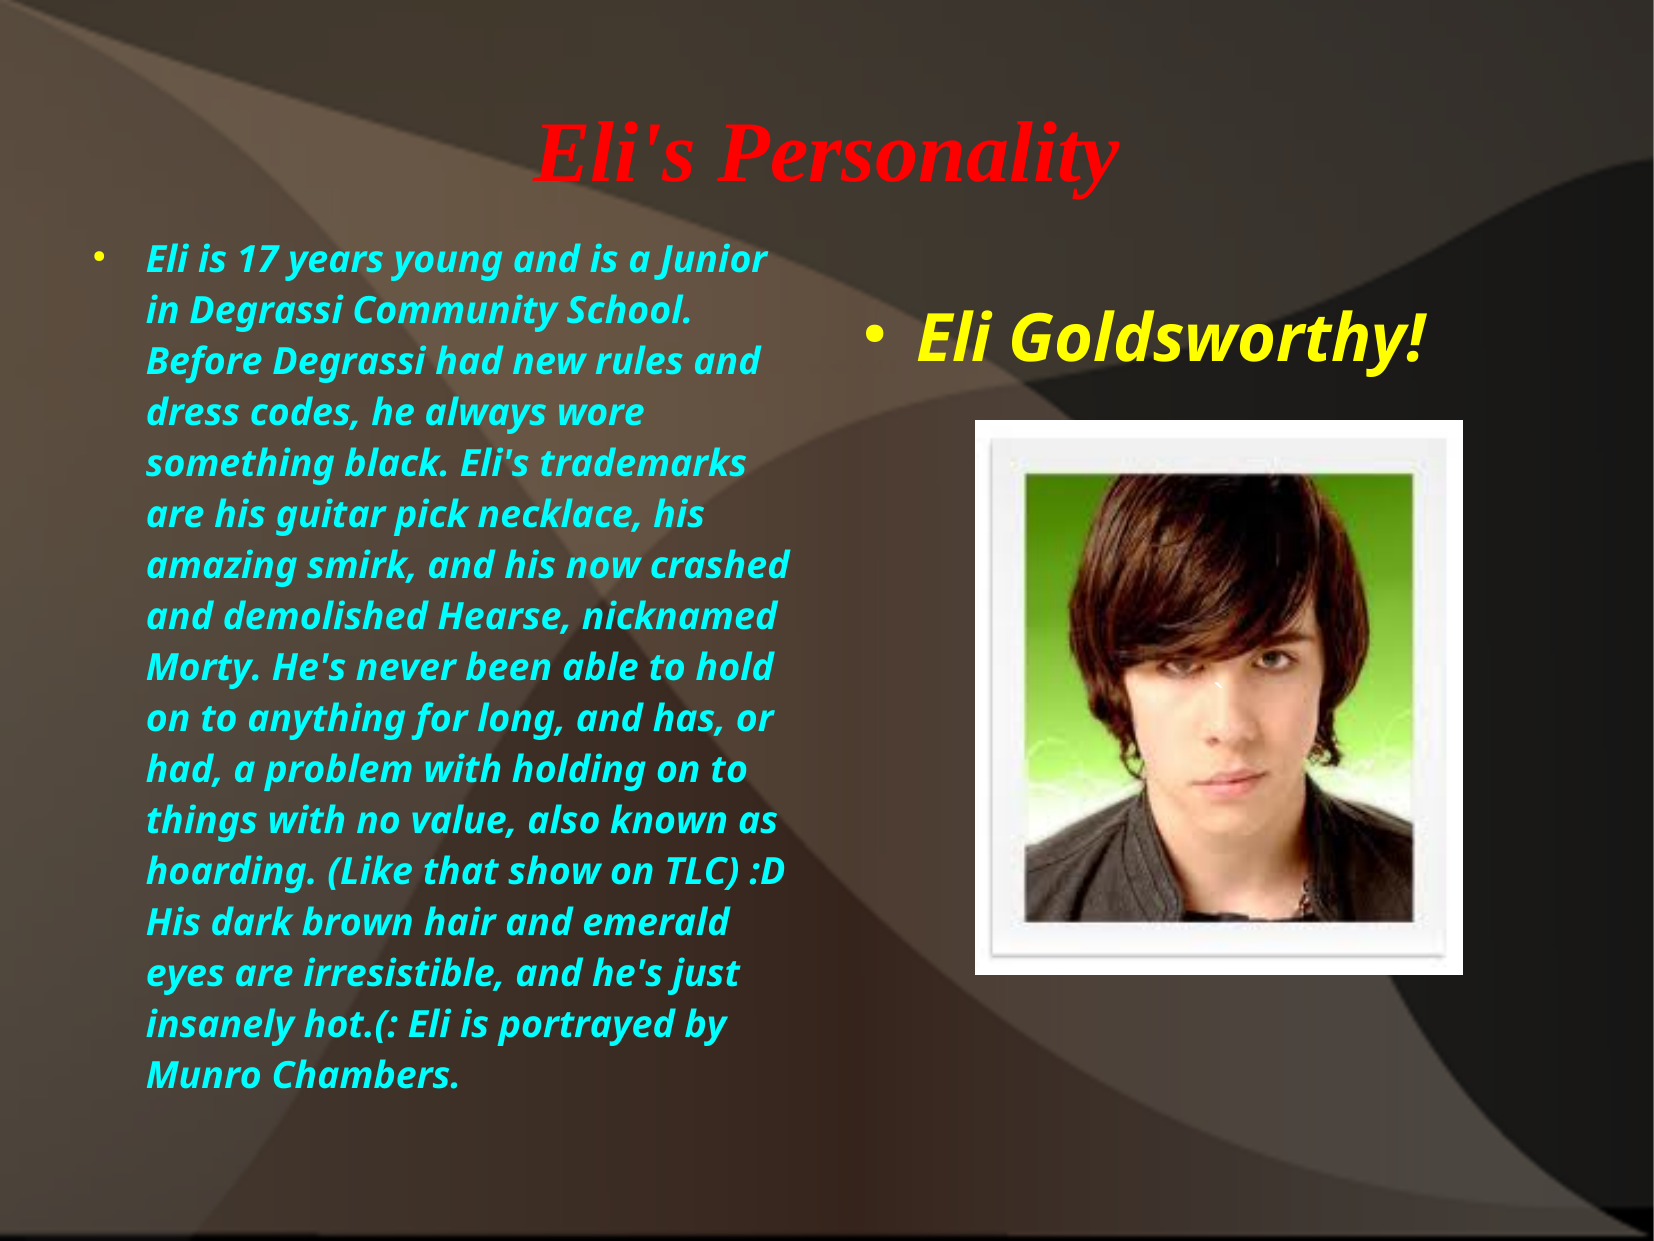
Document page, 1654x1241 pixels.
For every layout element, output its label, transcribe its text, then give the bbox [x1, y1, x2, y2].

title Eli's Personality [82, 49, 1571, 257]
list Eli Goldsworthy! [845, 290, 1572, 1109]
list Eli is 17 years young and is a Junior in Degrassi Community School. Before Degrassi had new rules and dress codes, he always wore something black. Eli's trademarks are his guitar pick necklace, his amazing smirk, and his now crashed and demolished Hearse, nicknamed Morty. He's never been able to hold on to anything for long, and has, or had, a problem with holding on to things with no value, also known as hoarding. (Like that show on TLC) :D His dark brown hair and emerald eyes are irresistible, and he's just insanely hot.(: Eli is portrayed by Munro Chambers. [75, 232, 802, 1178]
picture [0, 0, 1654, 1241]
